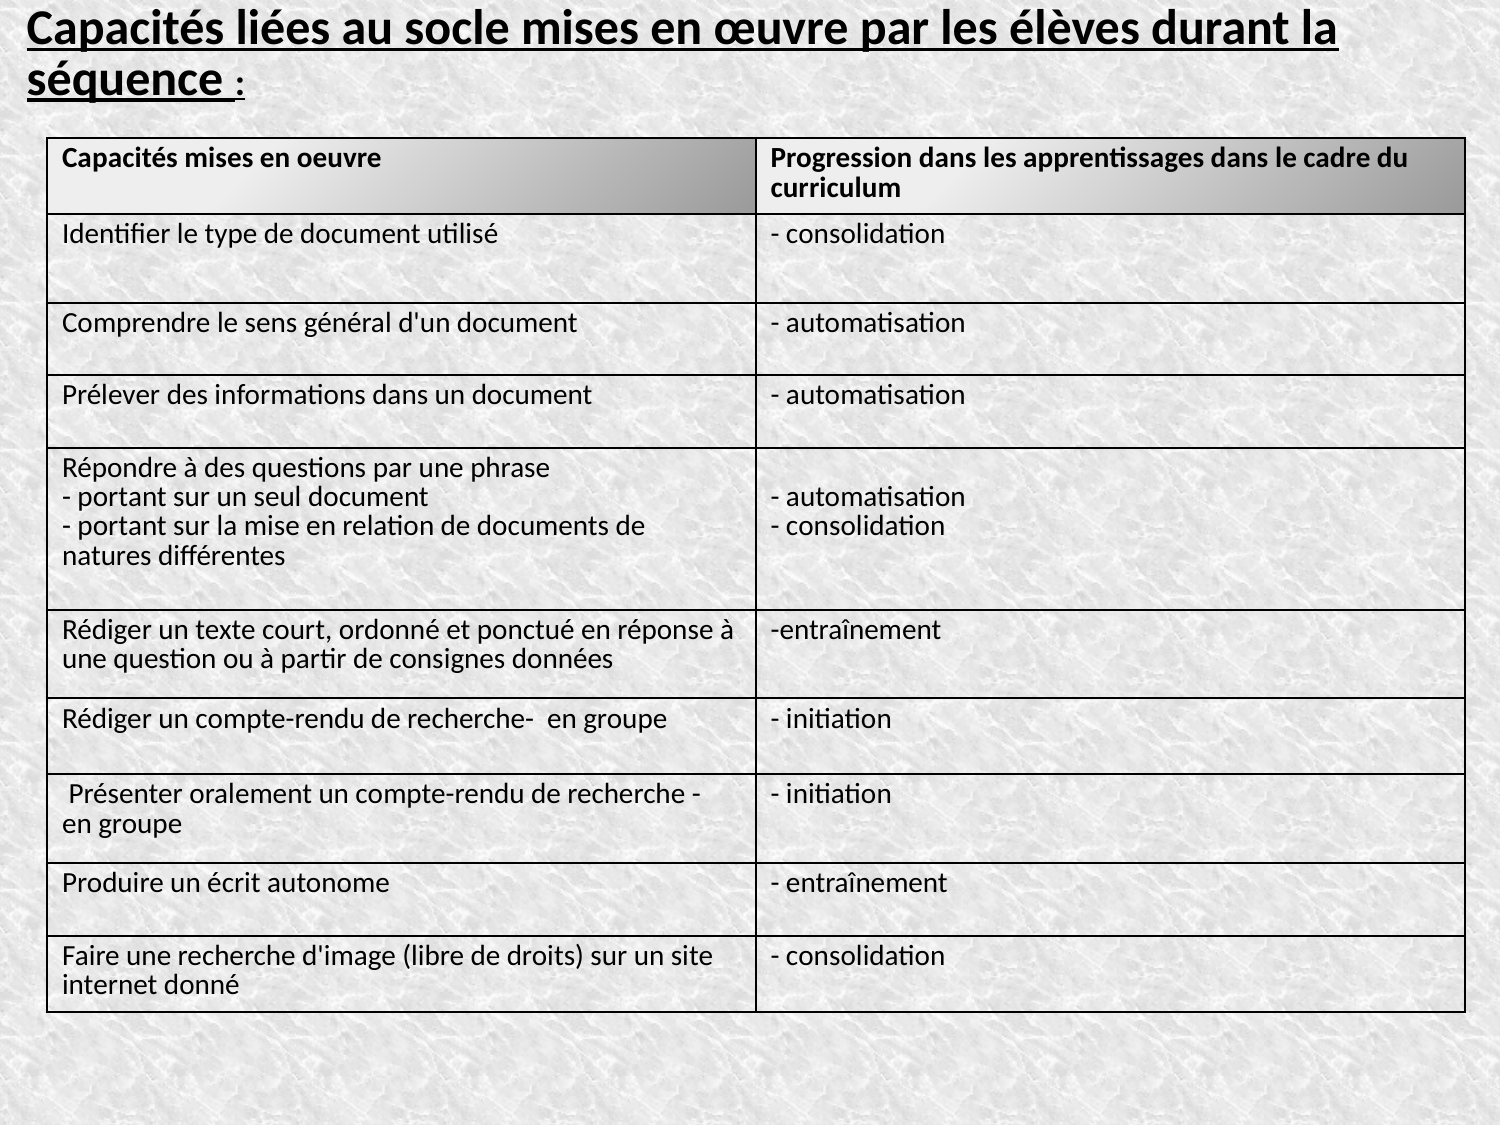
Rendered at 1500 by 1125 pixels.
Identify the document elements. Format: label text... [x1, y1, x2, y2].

table_cell - consolidation [757, 937, 1464, 1011]
picture [0, 0, 1500, 1125]
table_cell Faire une recherche d'image (libre de droits) sur un site internet donné [48, 937, 755, 1011]
table_cell Produire un écrit autonome [48, 864, 755, 935]
table_cell - automatisation [757, 304, 1464, 374]
table_cell - initiation [757, 699, 1464, 773]
table_cell Comprendre le sens général d'un document [48, 304, 755, 374]
table_cell - automatisation - consolidation [757, 449, 1464, 609]
table_cell Rédiger un compte-rendu de recherche- en groupe [48, 699, 755, 773]
table_cell Prélever des informations dans un document [48, 376, 755, 447]
table_cell - initiation [757, 775, 1464, 862]
table_cell Répondre à des questions par une phrase - portant sur un seul document - portant sur la mise en relation de documents de natures différentes [48, 449, 755, 609]
table_cell Présenter oralement un compte-rendu de recherche - en groupe [48, 775, 755, 862]
table_cell -entraînement [757, 611, 1464, 697]
table_cell - consolidation [757, 215, 1464, 302]
table_cell Rédiger un texte court, ordonné et ponctué en réponse à une question ou à partir de consignes données [48, 611, 755, 697]
table_header Progression dans les apprentissages dans le cadre du curriculum [757, 139, 1464, 213]
table_cell - entraînement [757, 864, 1464, 935]
table_cell - automatisation [757, 376, 1464, 447]
table_header Capacités mises en oeuvre [48, 139, 755, 213]
text_box Capacités liées au socle mises en œuvre par les élèves durant la séquence : [11, 0, 1500, 179]
table_cell Identifier le type de document utilisé [48, 215, 755, 302]
